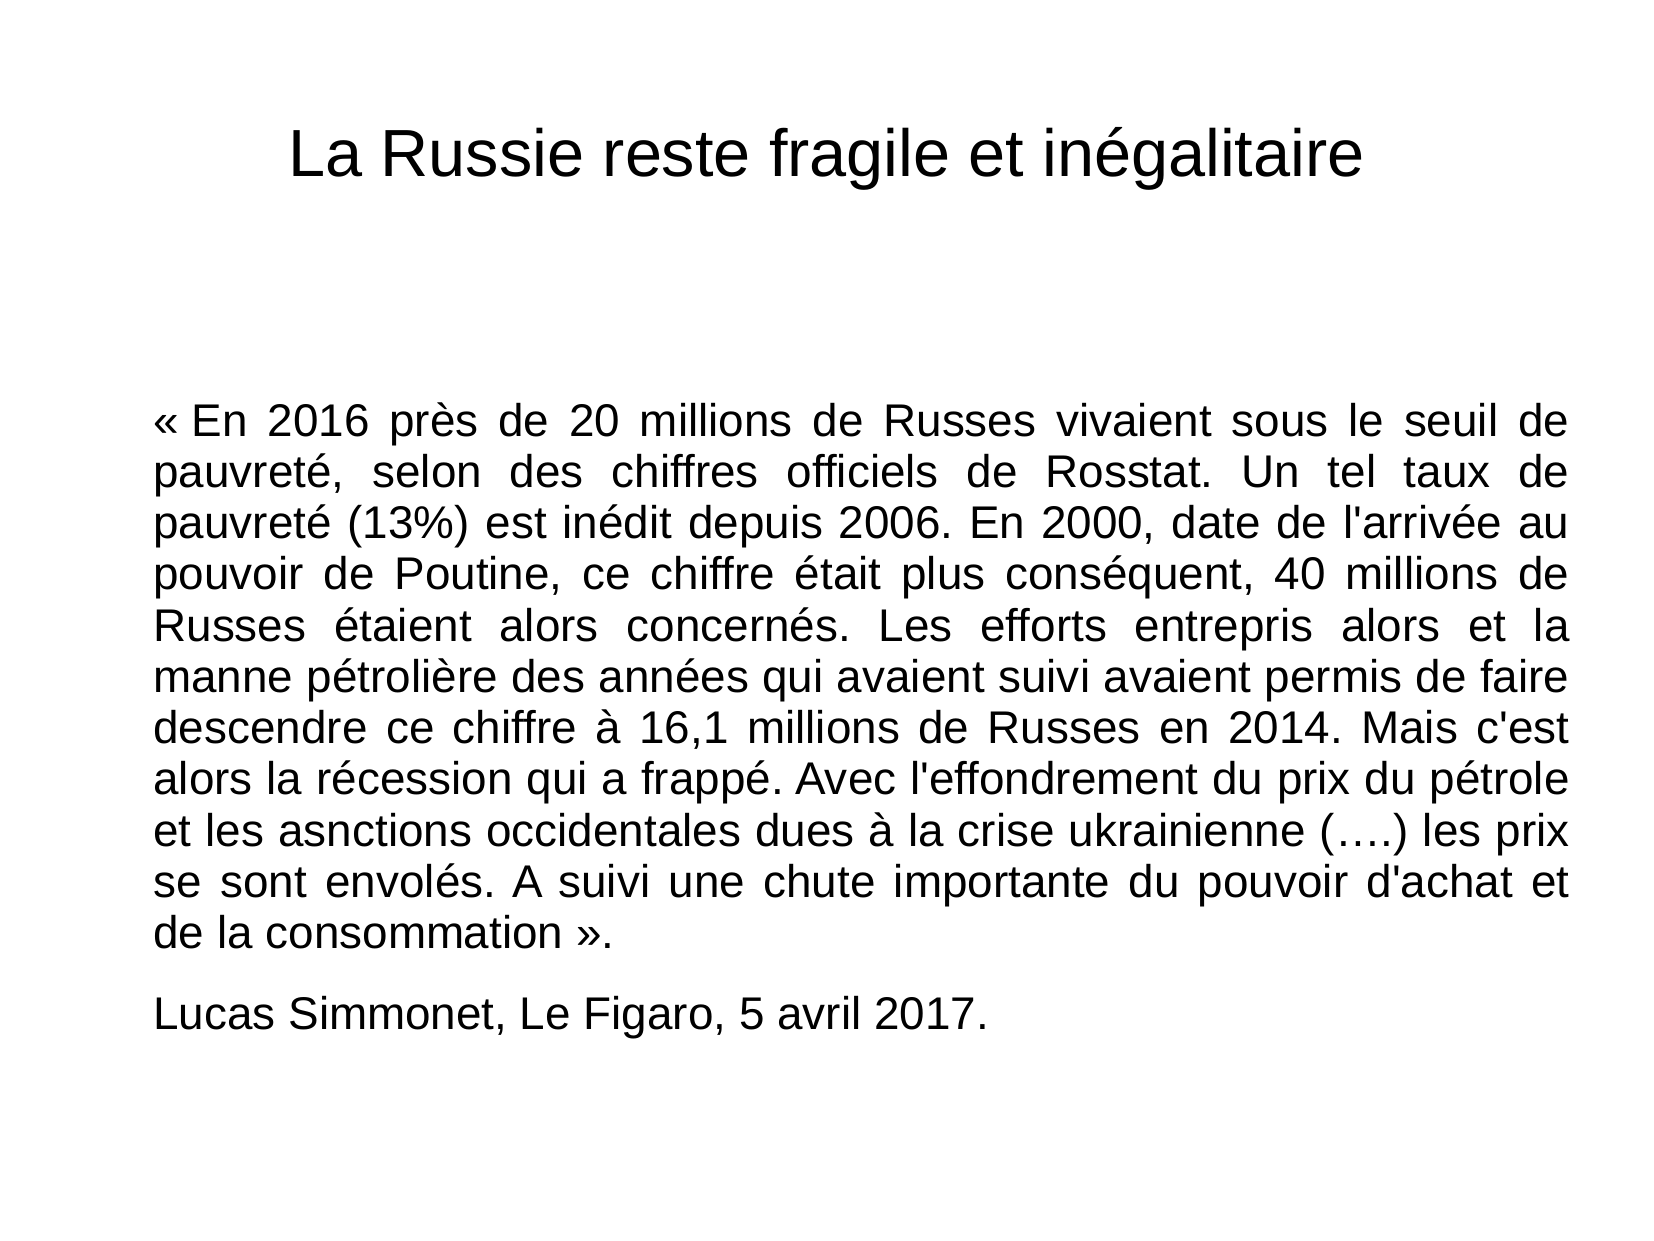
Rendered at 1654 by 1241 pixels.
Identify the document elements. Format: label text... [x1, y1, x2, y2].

title La Russie reste fragile et inégalitaire [82, 49, 1571, 257]
list « En 2016 près de 20 millions de Russes vivaient sous le seuil de pauvreté, selon des chiffres officiels de Rosstat. Un tel taux de pauvreté (13%) est inédit depuis 2006. En 2000, date de l'arrivée au pouvoir de Poutine, ce chiffre était plus conséquent, 40 millions de Russes étaient alors concernés. Les efforts entrepris alors et la manne pétrolière des années qui avaient suivi avaient permis de faire descendre ce chiffre à 16,1 millions de Russes en 2014. Mais c'est alors la récession qui a frappé. Avec l'effondrement du prix du pétrole et les asnctions occidentales dues à la crise ukrainienne (….) les prix se sont envolés. A suivi une chute importante du pouvoir d'achat et de la consommation ». Lucas Simmonet, Le Figaro, 5 avril 2017. [82, 290, 1571, 1117]
